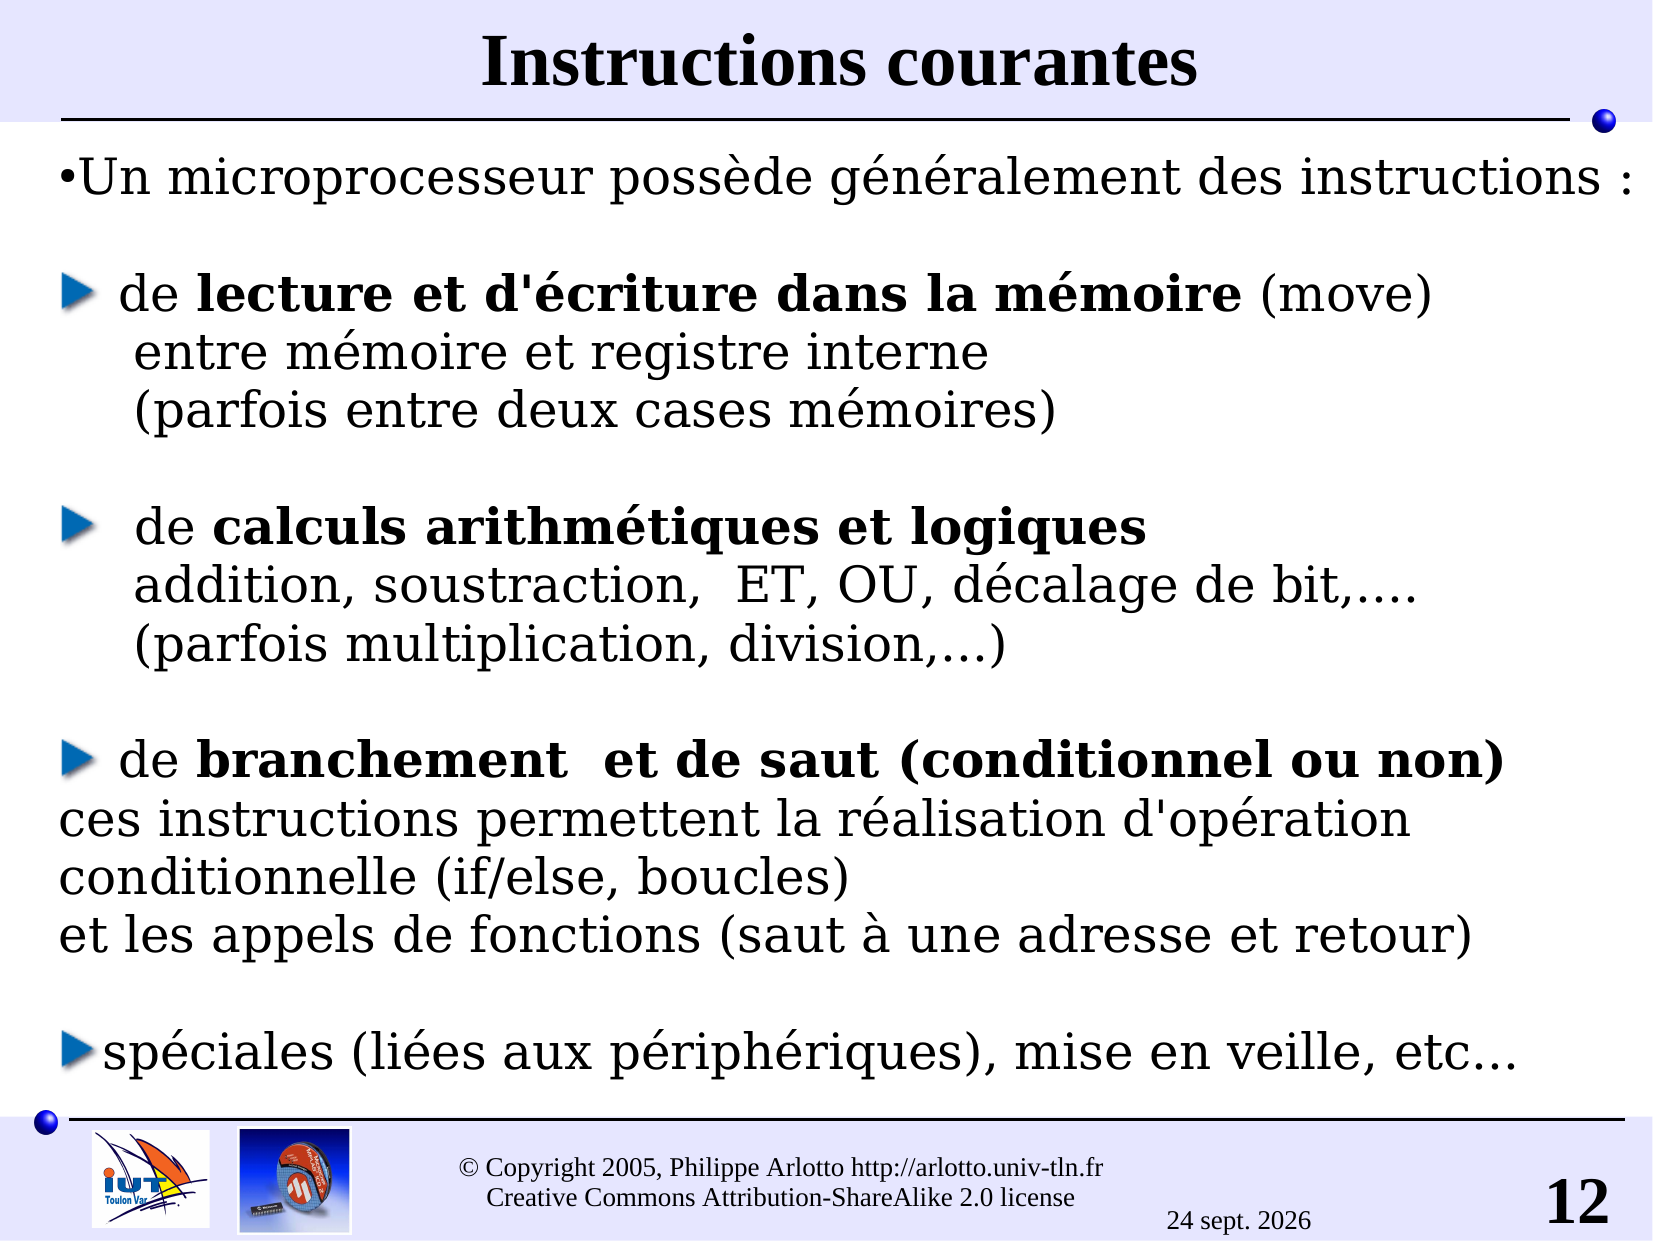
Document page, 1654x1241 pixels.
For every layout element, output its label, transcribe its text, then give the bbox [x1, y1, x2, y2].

picture [237, 1140, 352, 1235]
text_box Un microprocesseur possède généralement des instructions : de lecture et d'écriture dans la mémoire (move) entre mémoire et registre interne (parfois entre deux cases mémoires) de calculs arithmétiques et logiques addition, soustraction, ET, OU, décalage de bit,.... (parfois multiplication, division,...) de branchement et de saut (conditionnel ou non) ces instructions permettent la réalisation d'opération conditionnelle (if/else, boucles) et les appels de fonctions (saut à une adresse et retour) spéciales (liées aux périphériques), mise en veille, etc... [59, 147, 1637, 1140]
title Instructions courantes [95, 11, 1585, 110]
